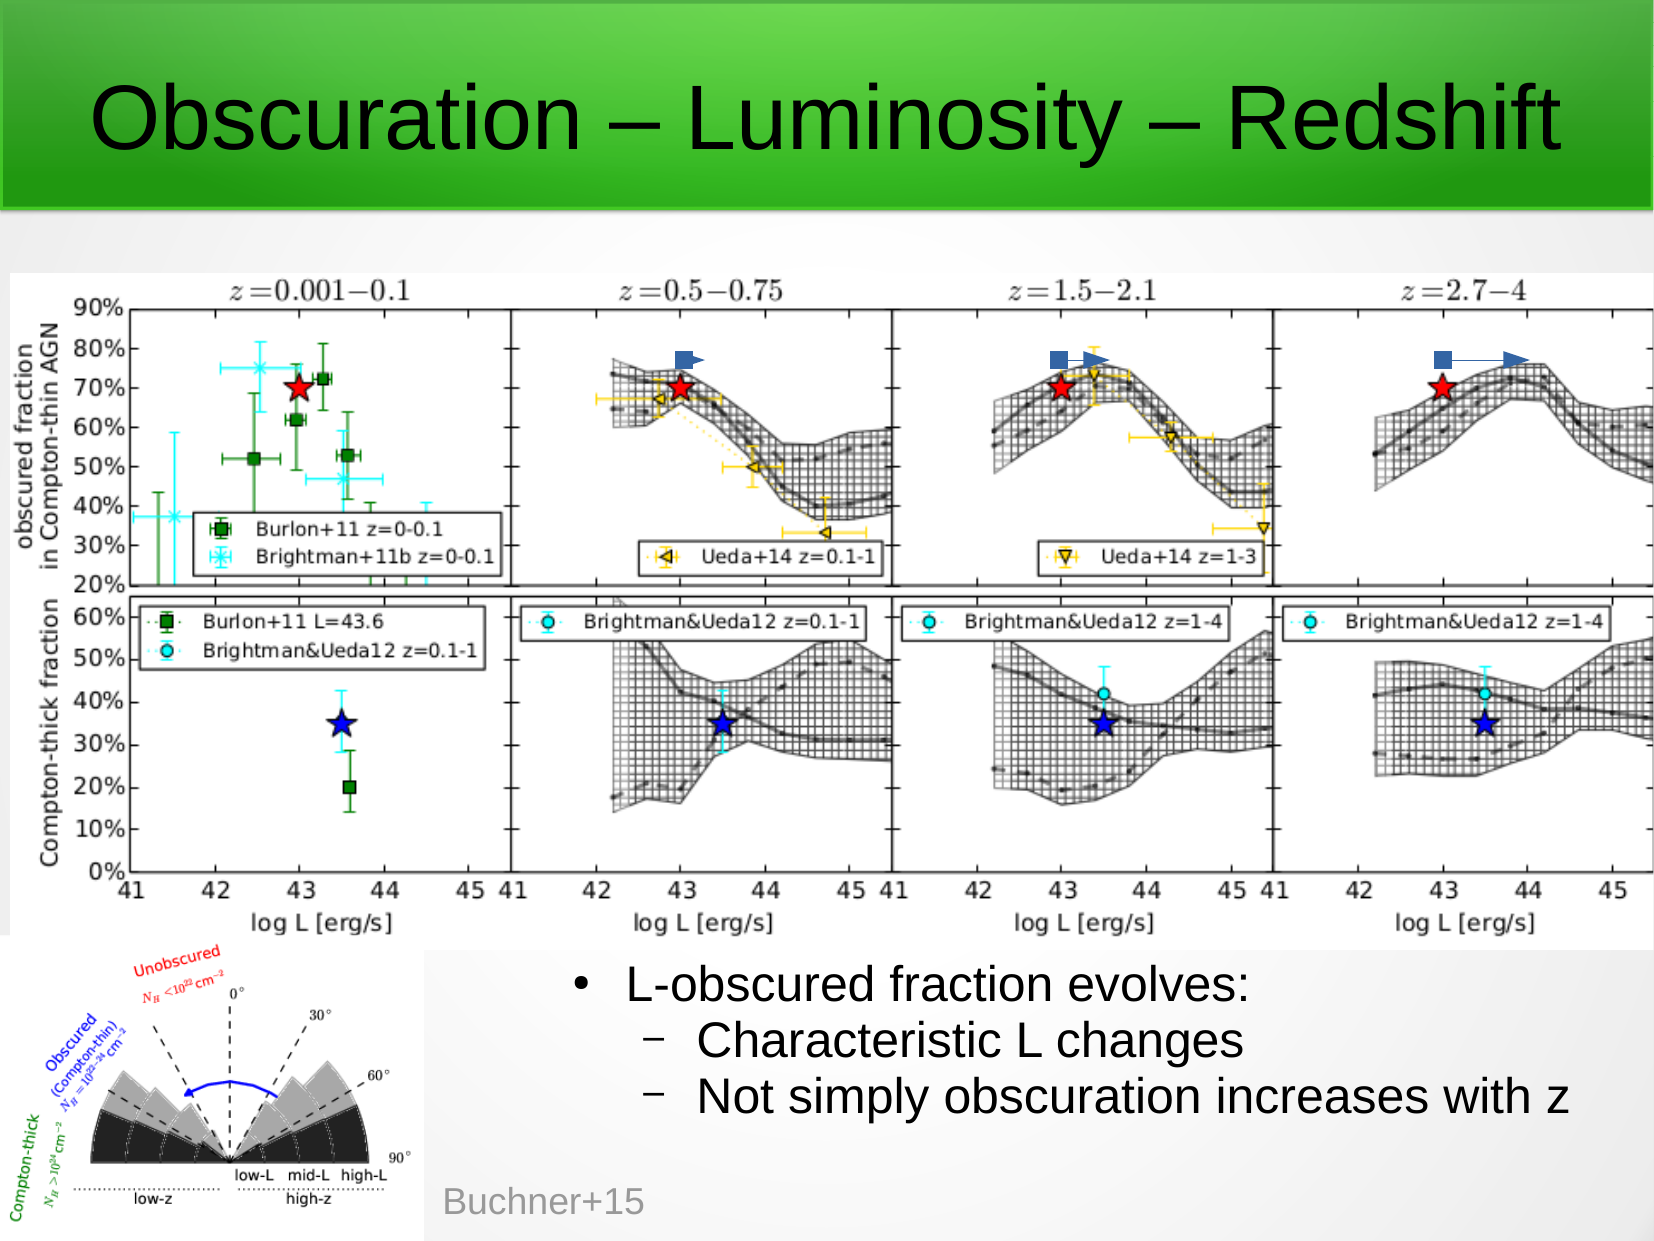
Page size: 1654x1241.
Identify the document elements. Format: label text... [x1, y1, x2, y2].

title Obscuration – Luminosity – Redshift [82, 47, 1571, 189]
picture [0, 273, 1654, 1241]
text_box L-obscured fraction evolves: Characteristic L changes Not simply obscuration increases with z [540, 949, 1621, 1241]
text_box Buchner+15 [392, 1173, 540, 1231]
